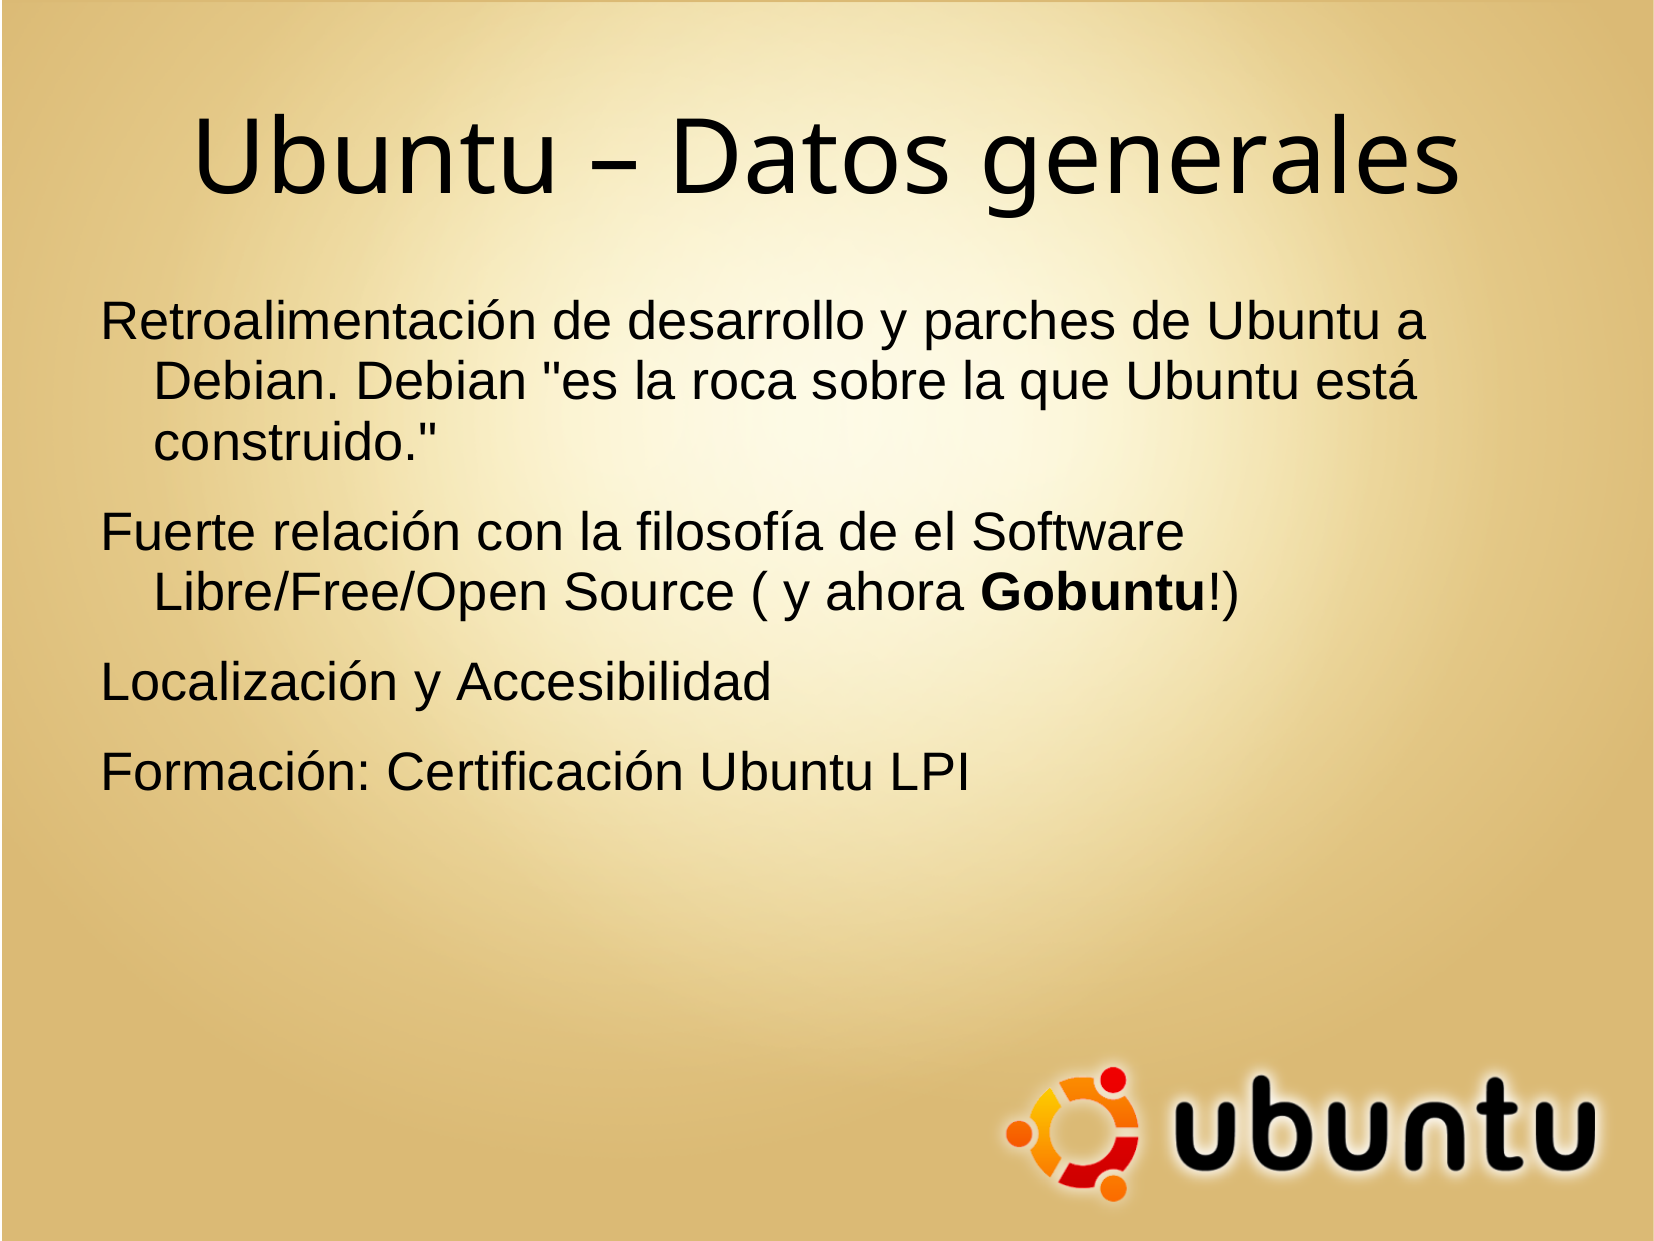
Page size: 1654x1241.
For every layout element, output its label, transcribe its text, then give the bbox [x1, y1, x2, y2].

picture [2, 0, 1654, 1241]
list Retroalimentación de desarrollo y parches de Ubuntu a Debian. Debian "es la roca sobre la que Ubuntu está construido." Fuerte relación con la filosofía de el Software Libre/Free/Open Source ( y ahora Gobuntu!) Localización y Accesibilidad Formación: Certificación Ubuntu LPI [82, 290, 1571, 1094]
title Ubuntu – Datos generales [82, 49, 1571, 257]
